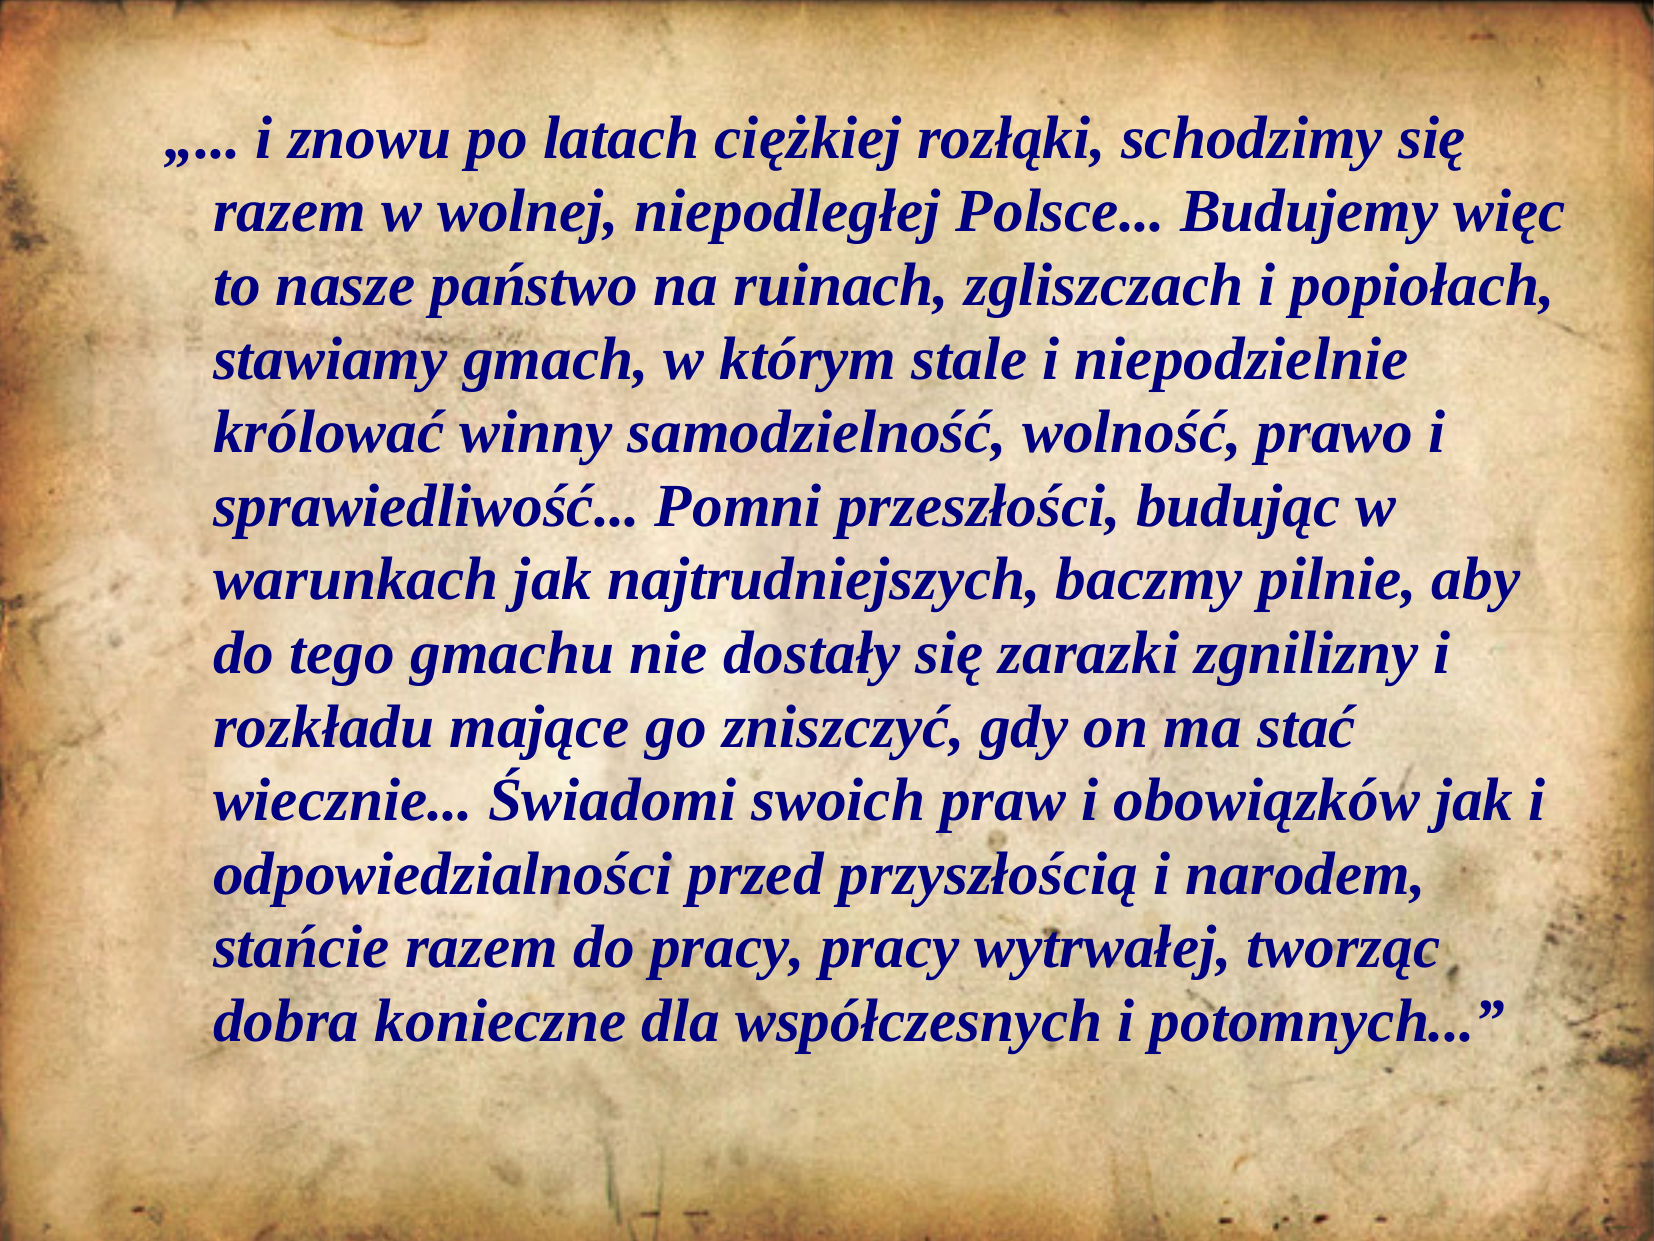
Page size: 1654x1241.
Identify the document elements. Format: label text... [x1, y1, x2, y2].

picture [0, 0, 1654, 1241]
list „... i znowu po latach ciężkiej rozłąki, schodzimy się razem w wolnej, niepodległej Polsce... Budujemy więc to nasze państwo na ruinach, zgliszczach i popiołach, stawiamy gmach, w którym stale i niepodzielnie królować winny samodzielność, wolność, prawo i sprawiedliwość... Pomni przeszłości, budując w warunkach jak najtrudniejszych, baczmy pilnie, aby do tego gmachu nie dostały się zarazki zgnilizny i rozkładu mające go zniszczyć, gdy on ma stać wiecznie... Świadomi swoich praw i obowiązków jak i odpowiedzialności przed przyszłością i narodem, stańcie razem do pracy, pracy wytrwałej, tworząc dobra konieczne dla współczesnych i potomnych...” [82, 97, 1571, 1134]
